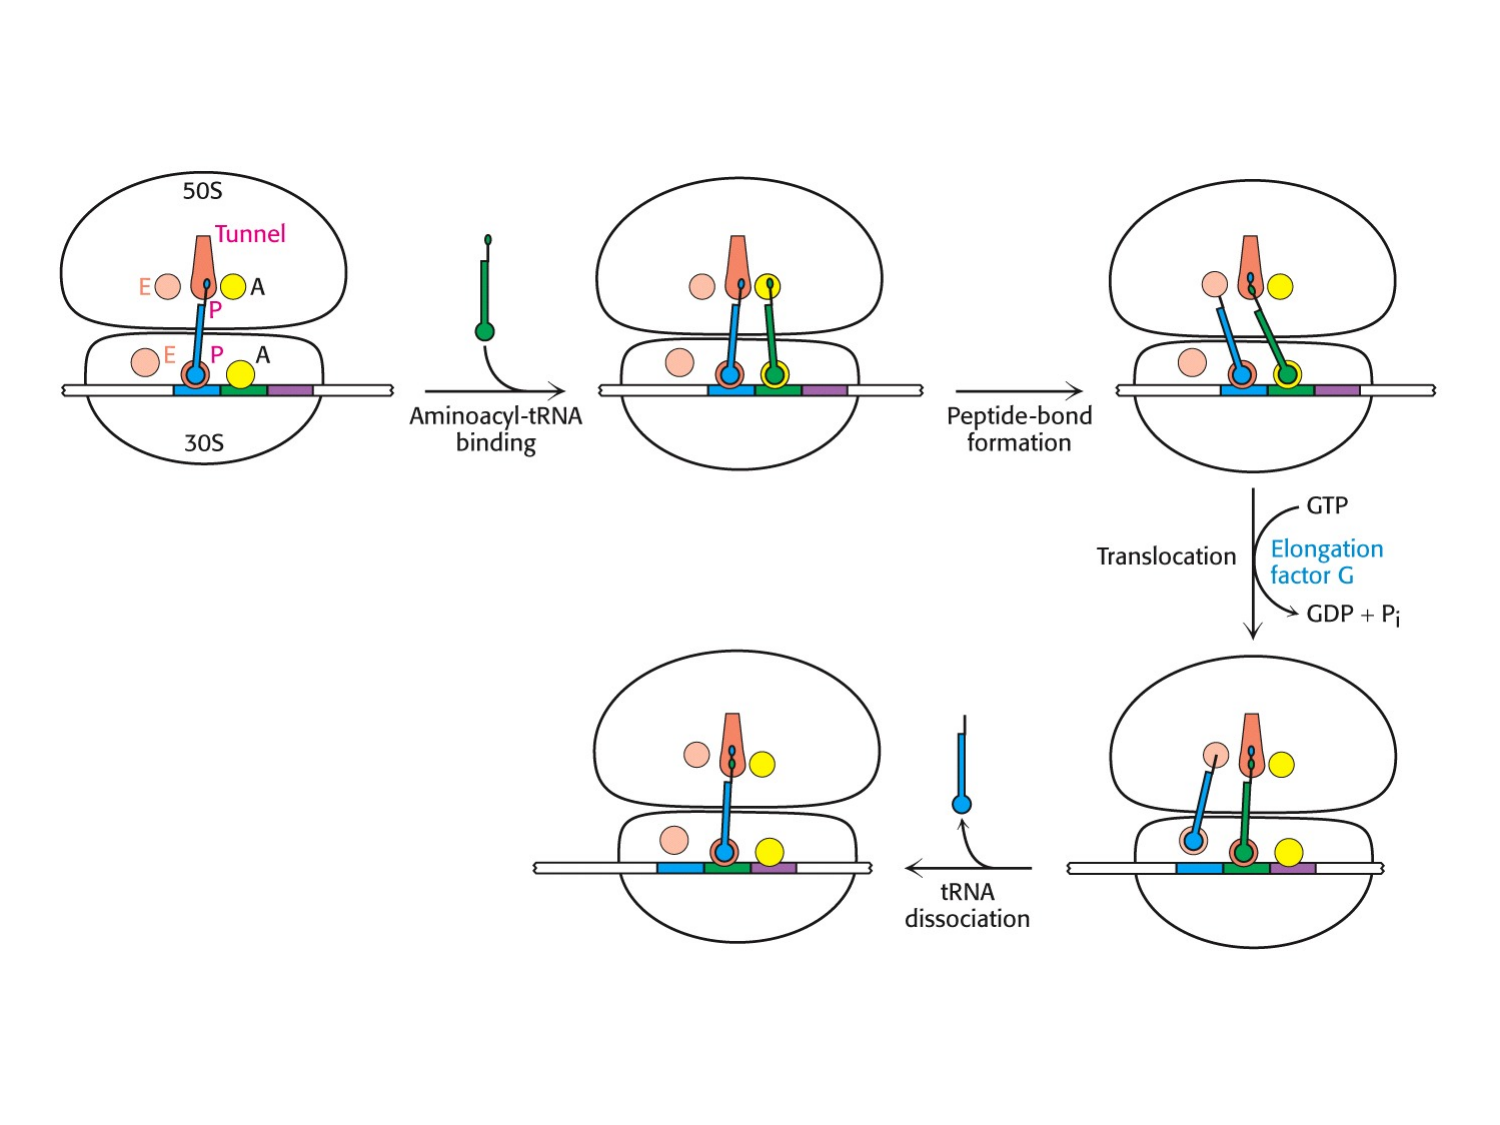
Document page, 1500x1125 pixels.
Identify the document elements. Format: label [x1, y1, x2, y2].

picture [49, 158, 1450, 967]
